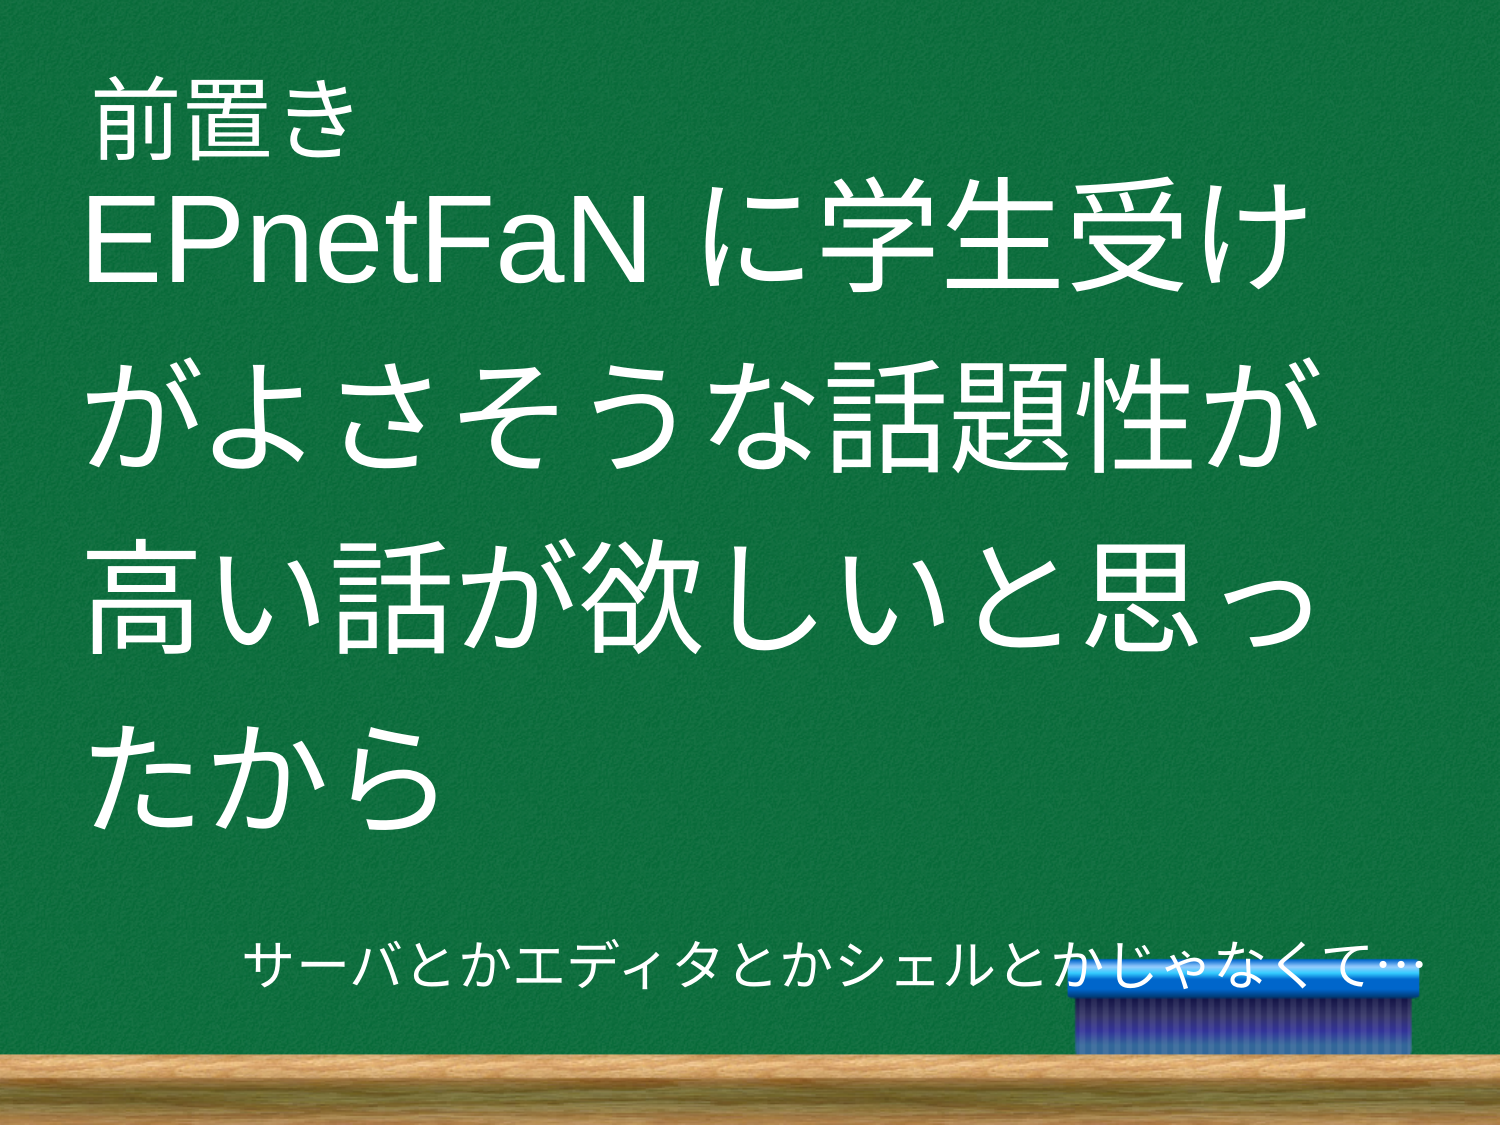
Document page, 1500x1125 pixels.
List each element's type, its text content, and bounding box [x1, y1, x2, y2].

title 前置き [75, 23, 1426, 212]
text_box EPnetFaN に学生受けがよさそうな話題性が高い話が欲しいと思ったから サーバとかエディタとかシェルとかじゃなくて… [79, 182, 1430, 956]
picture [0, 0, 1500, 1125]
